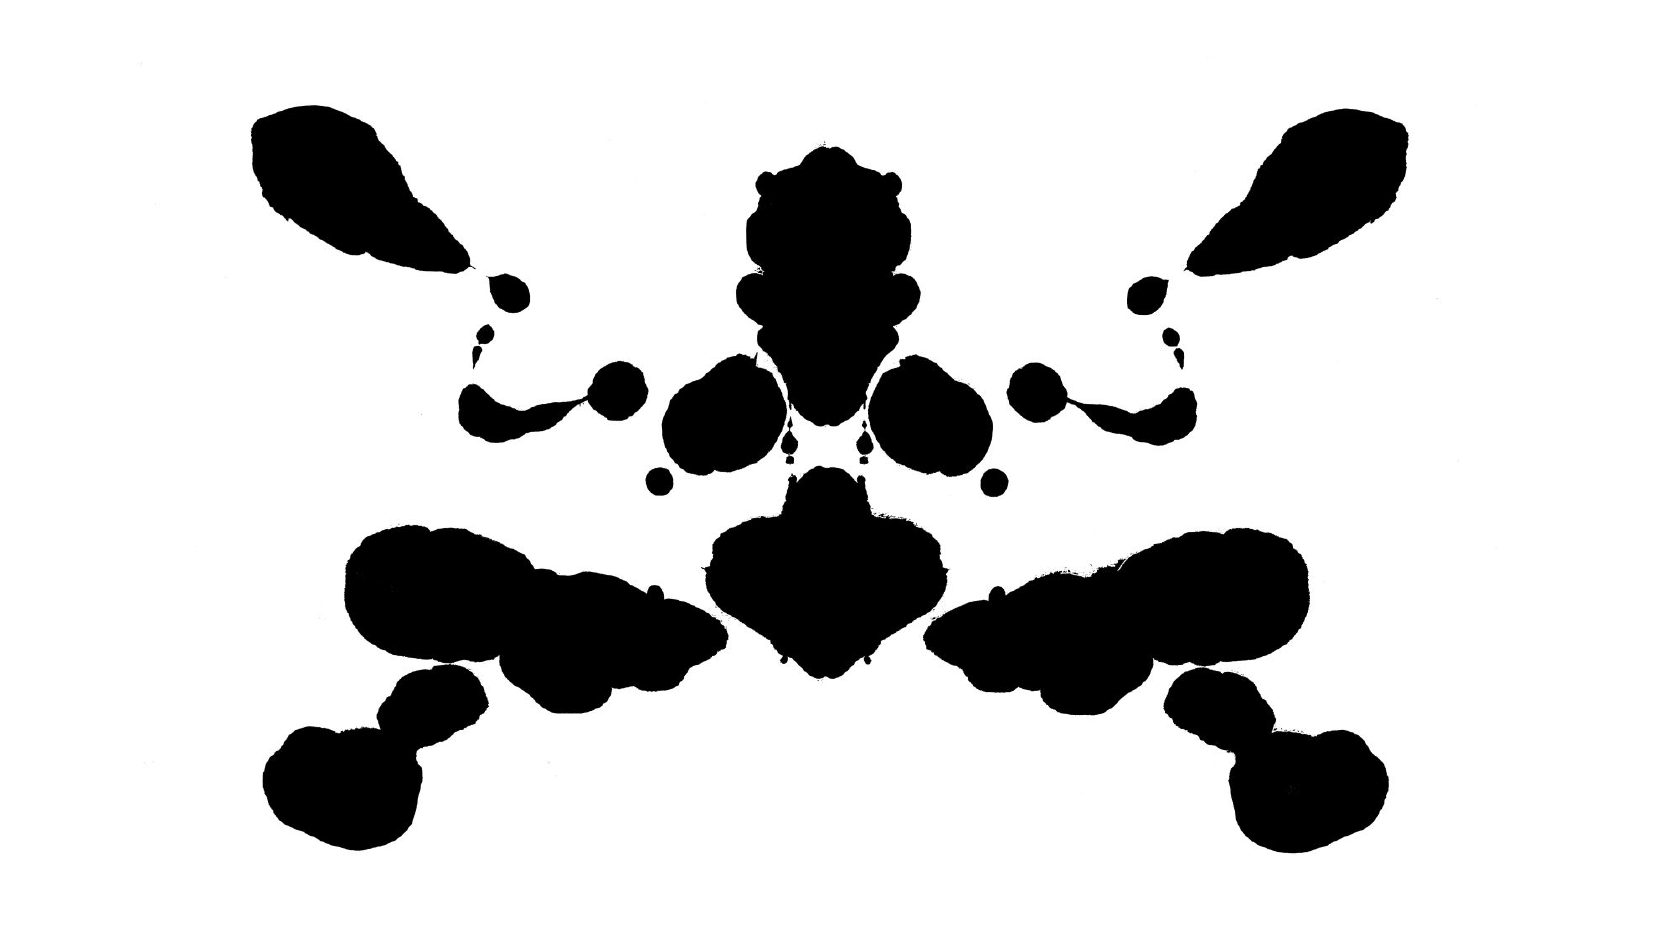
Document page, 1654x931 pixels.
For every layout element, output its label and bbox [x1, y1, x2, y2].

picture [88, 0, 1565, 916]
